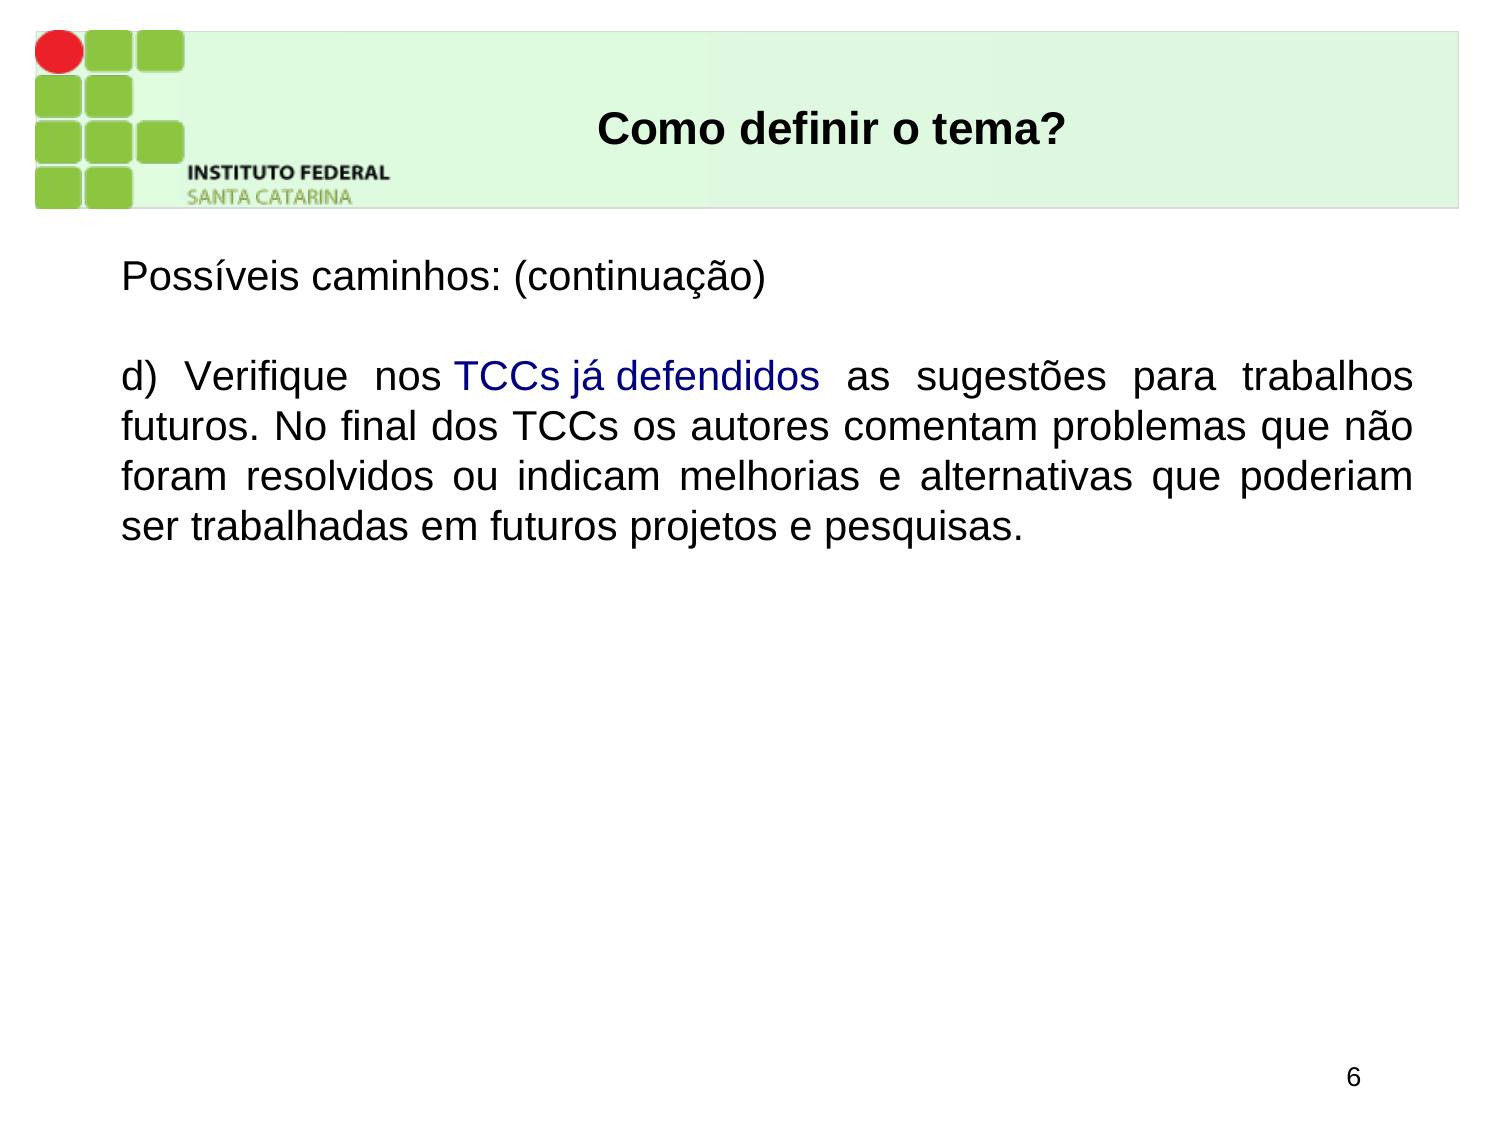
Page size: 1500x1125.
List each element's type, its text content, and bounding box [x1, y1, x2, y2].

text_box Possíveis caminhos: (continuação) d) Verifique nos TCCs já defendidos as sugestões para trabalhos futuros. No final dos TCCs os autores comentam problemas que não foram resolvidos ou indicam melhorias e alternativas que poderiam ser trabalhadas em futuros projetos e pesquisas. [106, 241, 1430, 557]
picture [35, 30, 391, 209]
title Como definir o tema? [437, 44, 1229, 209]
